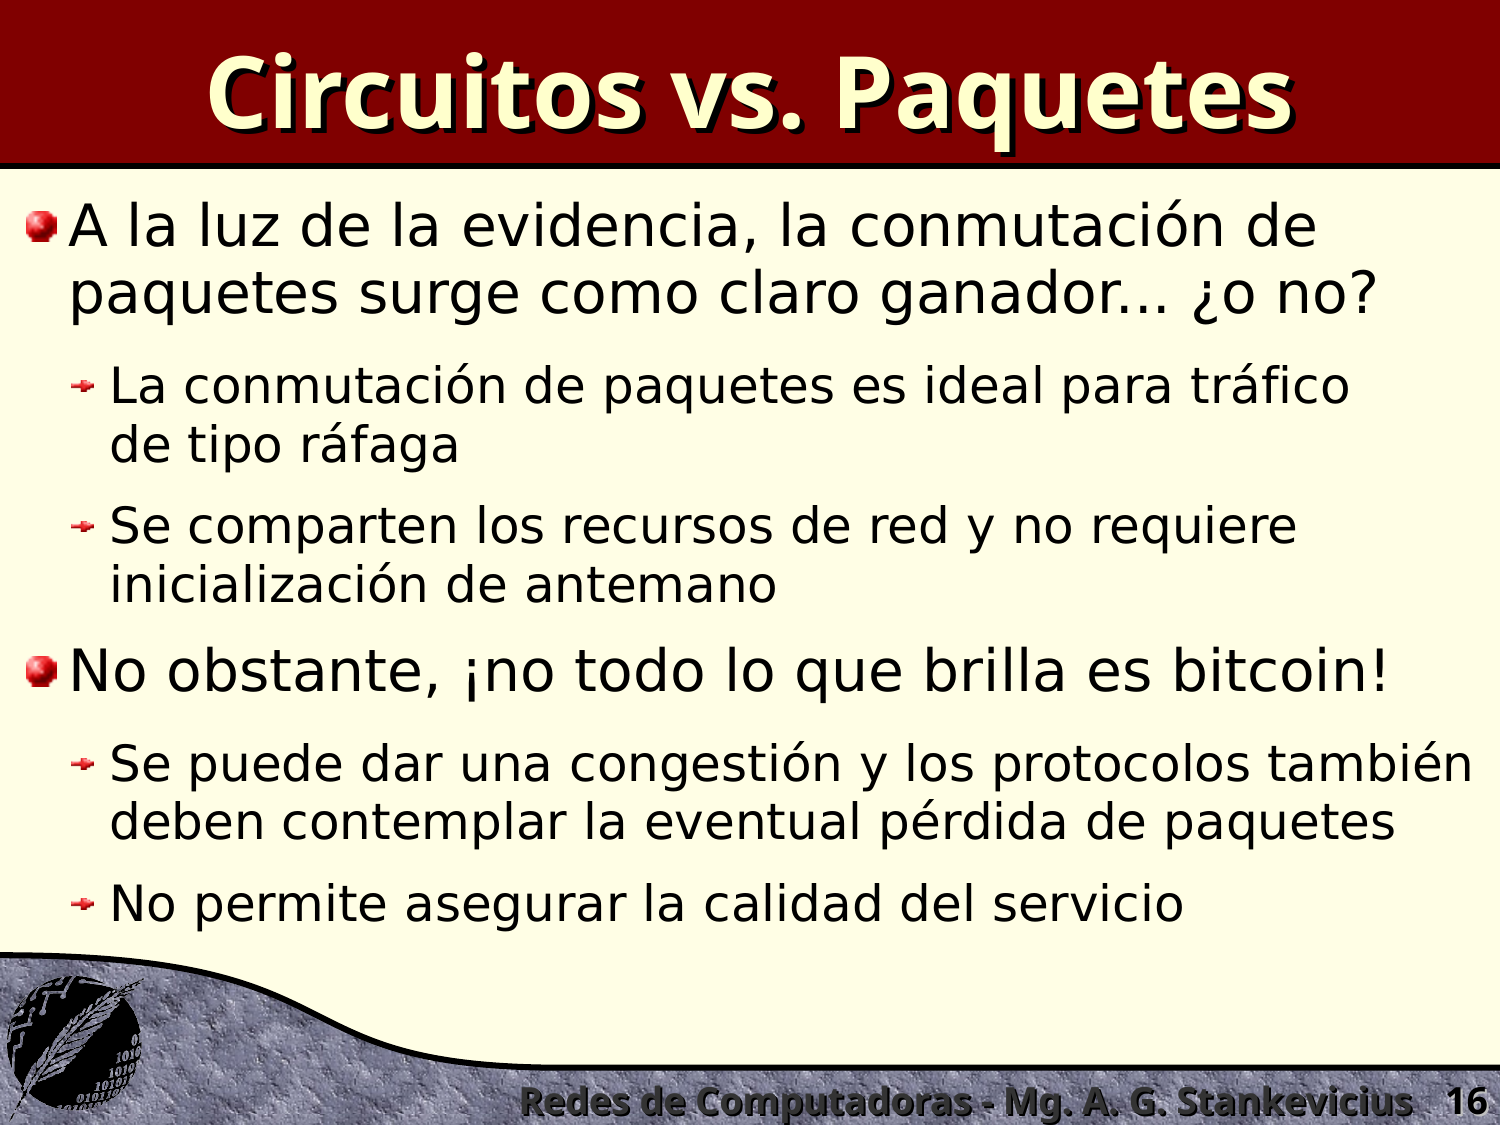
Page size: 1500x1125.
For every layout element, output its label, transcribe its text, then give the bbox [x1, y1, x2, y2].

picture [1047, 1100, 1054, 1110]
list A la luz de la evidencia, la conmutación de paquetes surge como claro ganador... ¿o no? La conmutación de paquetes es ideal para tráfico de tipo ráfaga Se comparten los recursos de red y no requiere inicialización de antemano No obstante, ¡no todo lo que brilla es bitcoin! Se puede dar una congestión y los protocolos también deben contemplar la eventual pérdida de paquetes No permite asegurar la calidad del servicio [11, 192, 1486, 934]
picture [0, 959, 1500, 1125]
title Circuitos vs. Paquetes [15, 5, 1485, 160]
picture [790, 1100, 795, 1110]
